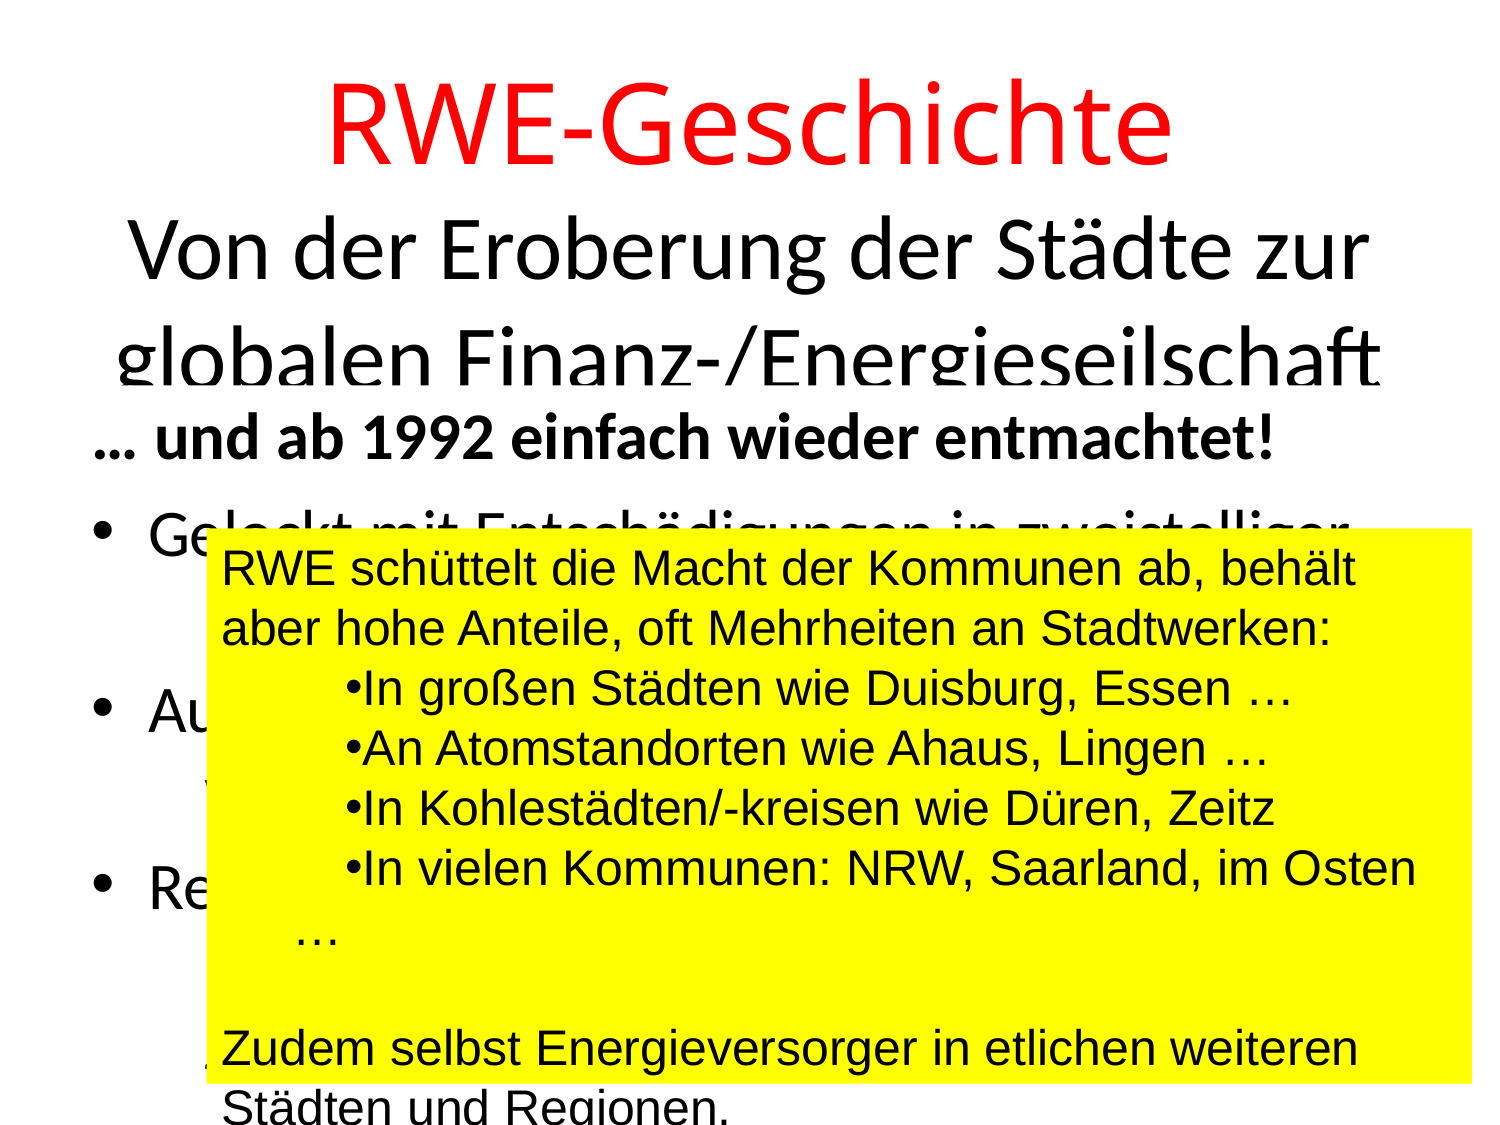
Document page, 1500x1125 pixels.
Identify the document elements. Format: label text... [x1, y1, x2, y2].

text_box … und ab 1992 einfach wieder entmachtet! Gelockt mit Entschädigungen in zweistelliger Millionenhöhe Aufsichtsrat wurde zu Wirtschaftsbeirat plus vier Regionalbeiräten Regionalbeiräte: Einbindung ohne Mitsprache-recht. Vergütung: Grundvergütung 3.000 €/ Jahr, 1.100 €/Sitzung [76, 385, 1447, 1071]
text_box RWE schüttelt die Macht der Kommunen ab, behält aber hohe Anteile, oft Mehrheiten an Stadtwerken: In großen Städten wie Duisburg, Essen … An Atomstandorten wie Ahaus, Lingen … In Kohlestädten/-kreisen wie Düren, Zeitz In vielen Kommunen: NRW, Saarland, im Osten … Zudem selbst Energieversorger in etlichen weiteren Städten und Regionen. [206, 528, 1472, 1084]
title RWE-Geschichte Von der Eroberung der Städte zur globalen Finanz-/Energieseilschaft [75, 45, 1426, 351]
